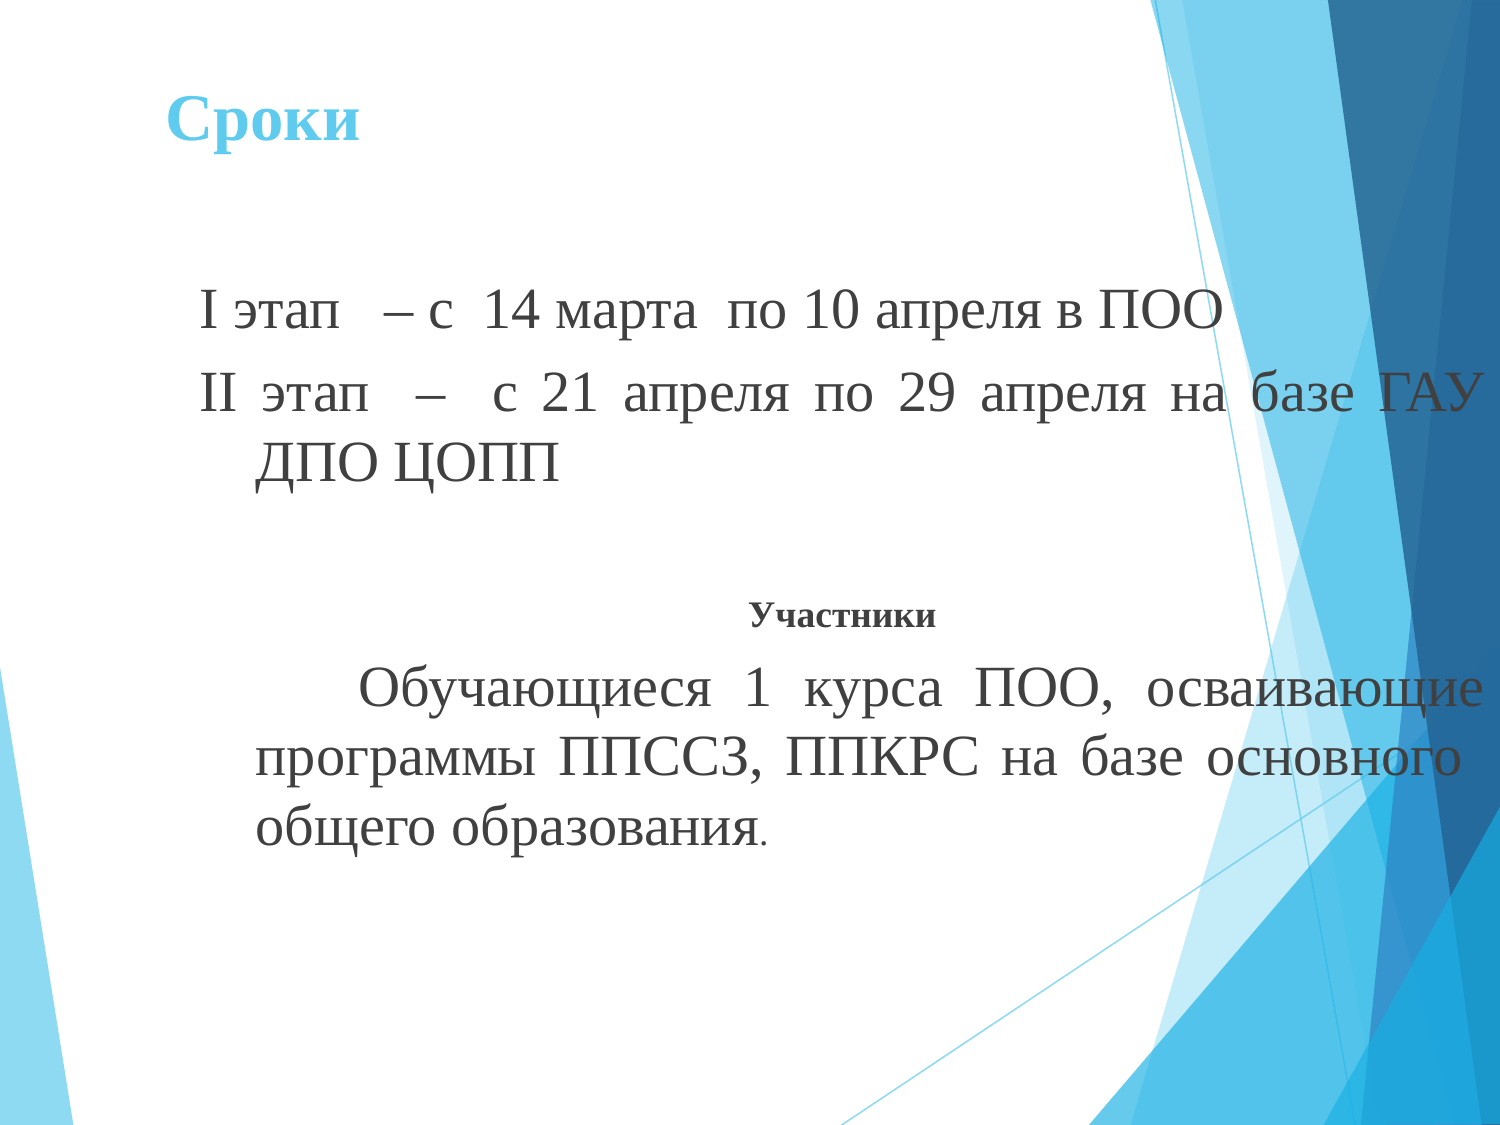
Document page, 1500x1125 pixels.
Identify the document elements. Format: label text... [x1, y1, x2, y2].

title Сроки [150, 66, 1500, 254]
list I этап – с 14 марта по 10 апреля в ПОО II этап – с 21 апреля по 29 апреля на базе ГАУ ДПО ЦОПП Участники Обучающиеся 1 курса ПОО, осваивающие программы ППССЗ, ППКРС на базе основного общего образования. [128, 262, 1500, 1005]
